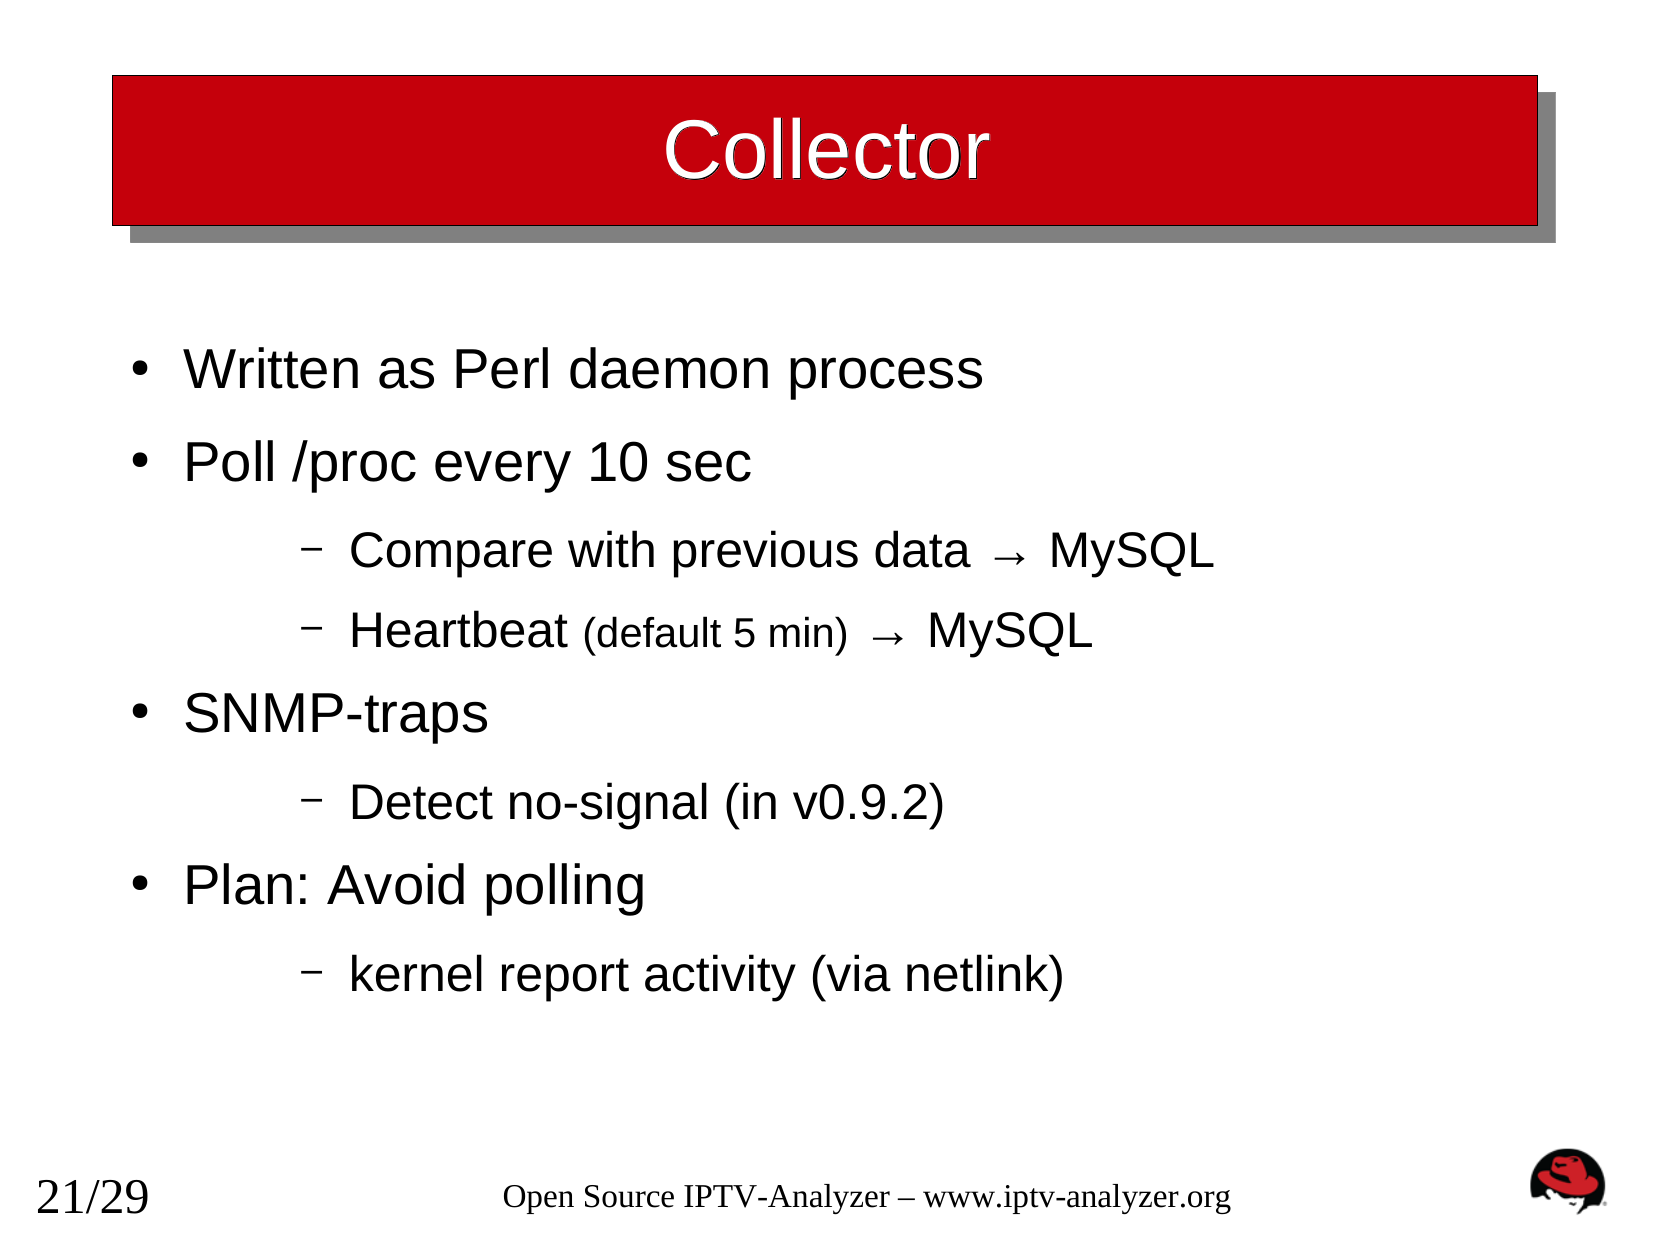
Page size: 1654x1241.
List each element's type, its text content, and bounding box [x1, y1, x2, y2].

list Written as Perl daemon process Poll /proc every 10 sec Compare with previous data → MySQL Heartbeat (default 5 min) → MySQL SNMP-traps Detect no-signal (in v0.9.2) Plan: Avoid polling kernel report activity (via netlink) [112, 337, 1538, 1096]
picture [1529, 1146, 1613, 1224]
title Collector [116, 90, 1538, 211]
